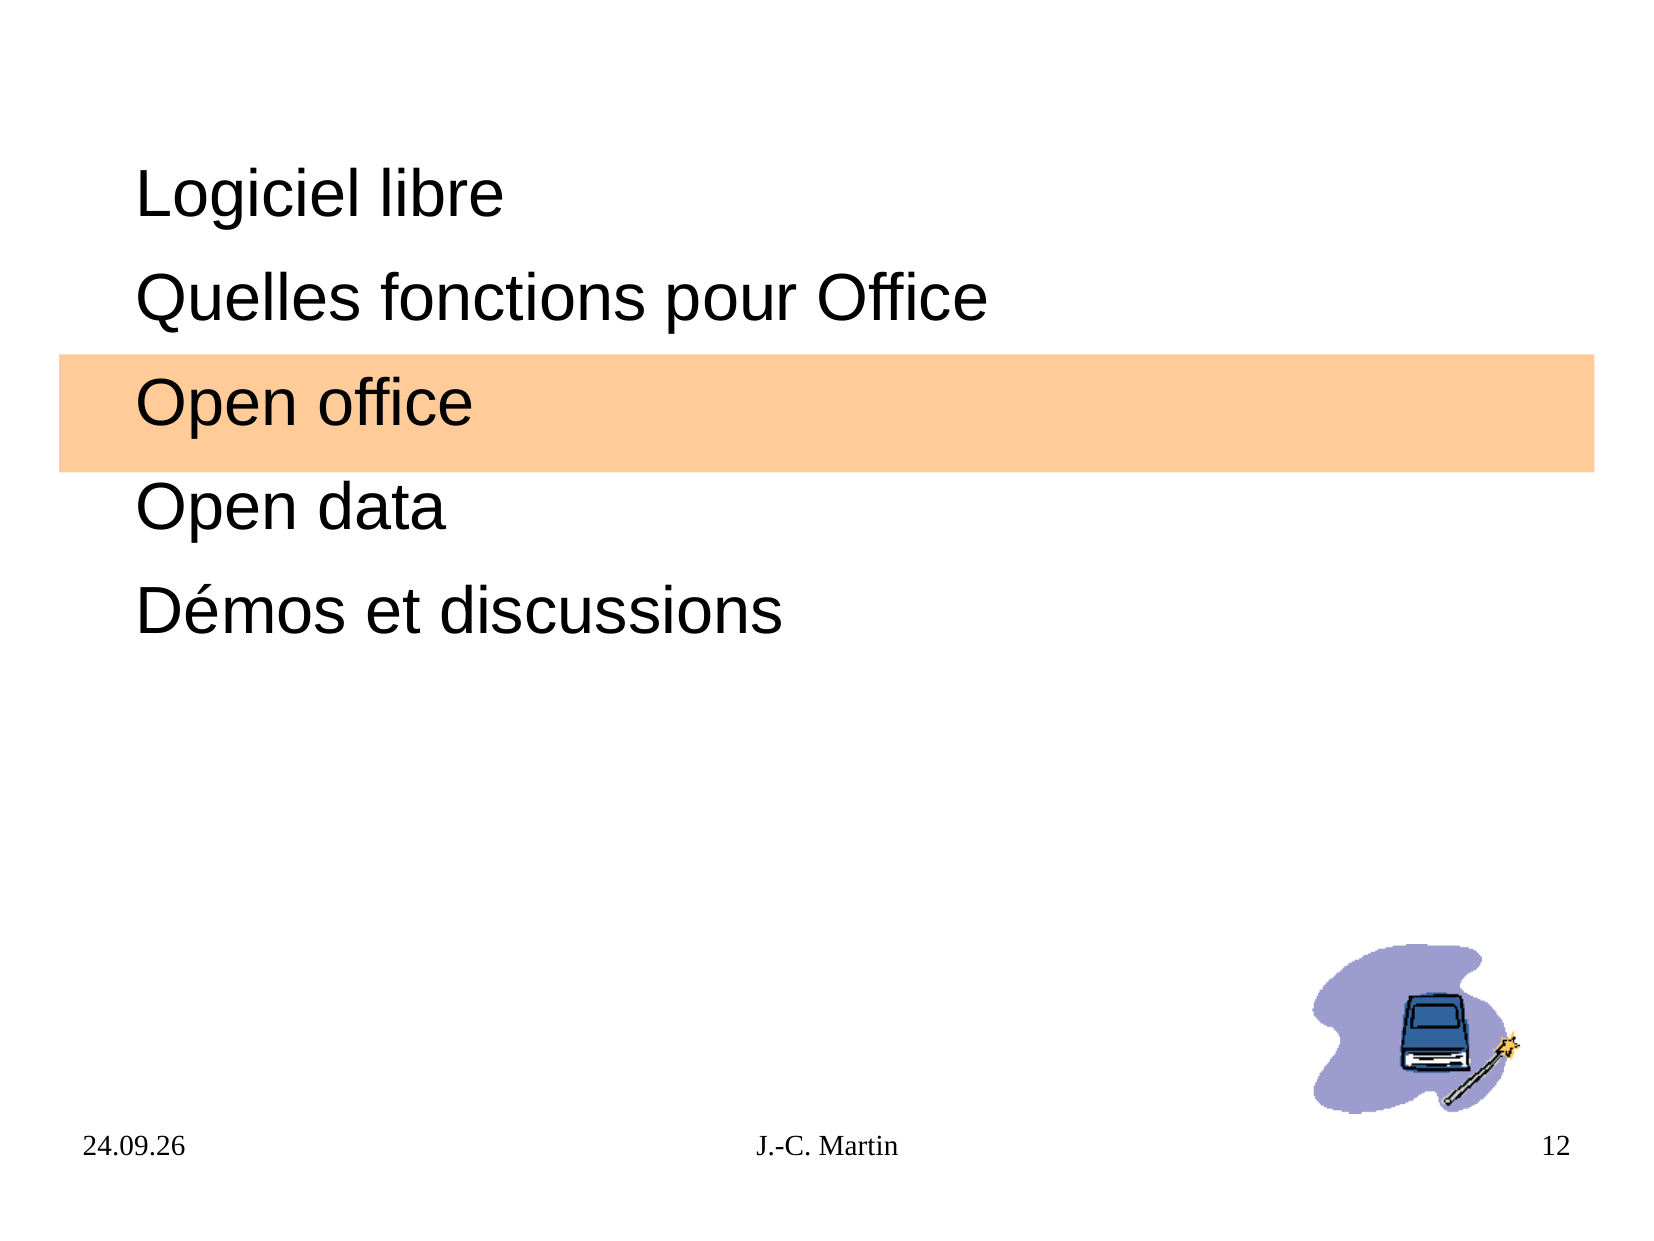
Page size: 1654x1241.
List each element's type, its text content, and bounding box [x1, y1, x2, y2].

picture [1299, 944, 1522, 1114]
text_box [59, 354, 118, 473]
list Logiciel libre Quelles fonctions pour Office Open office Open data Démos et discussions [118, 155, 1607, 975]
